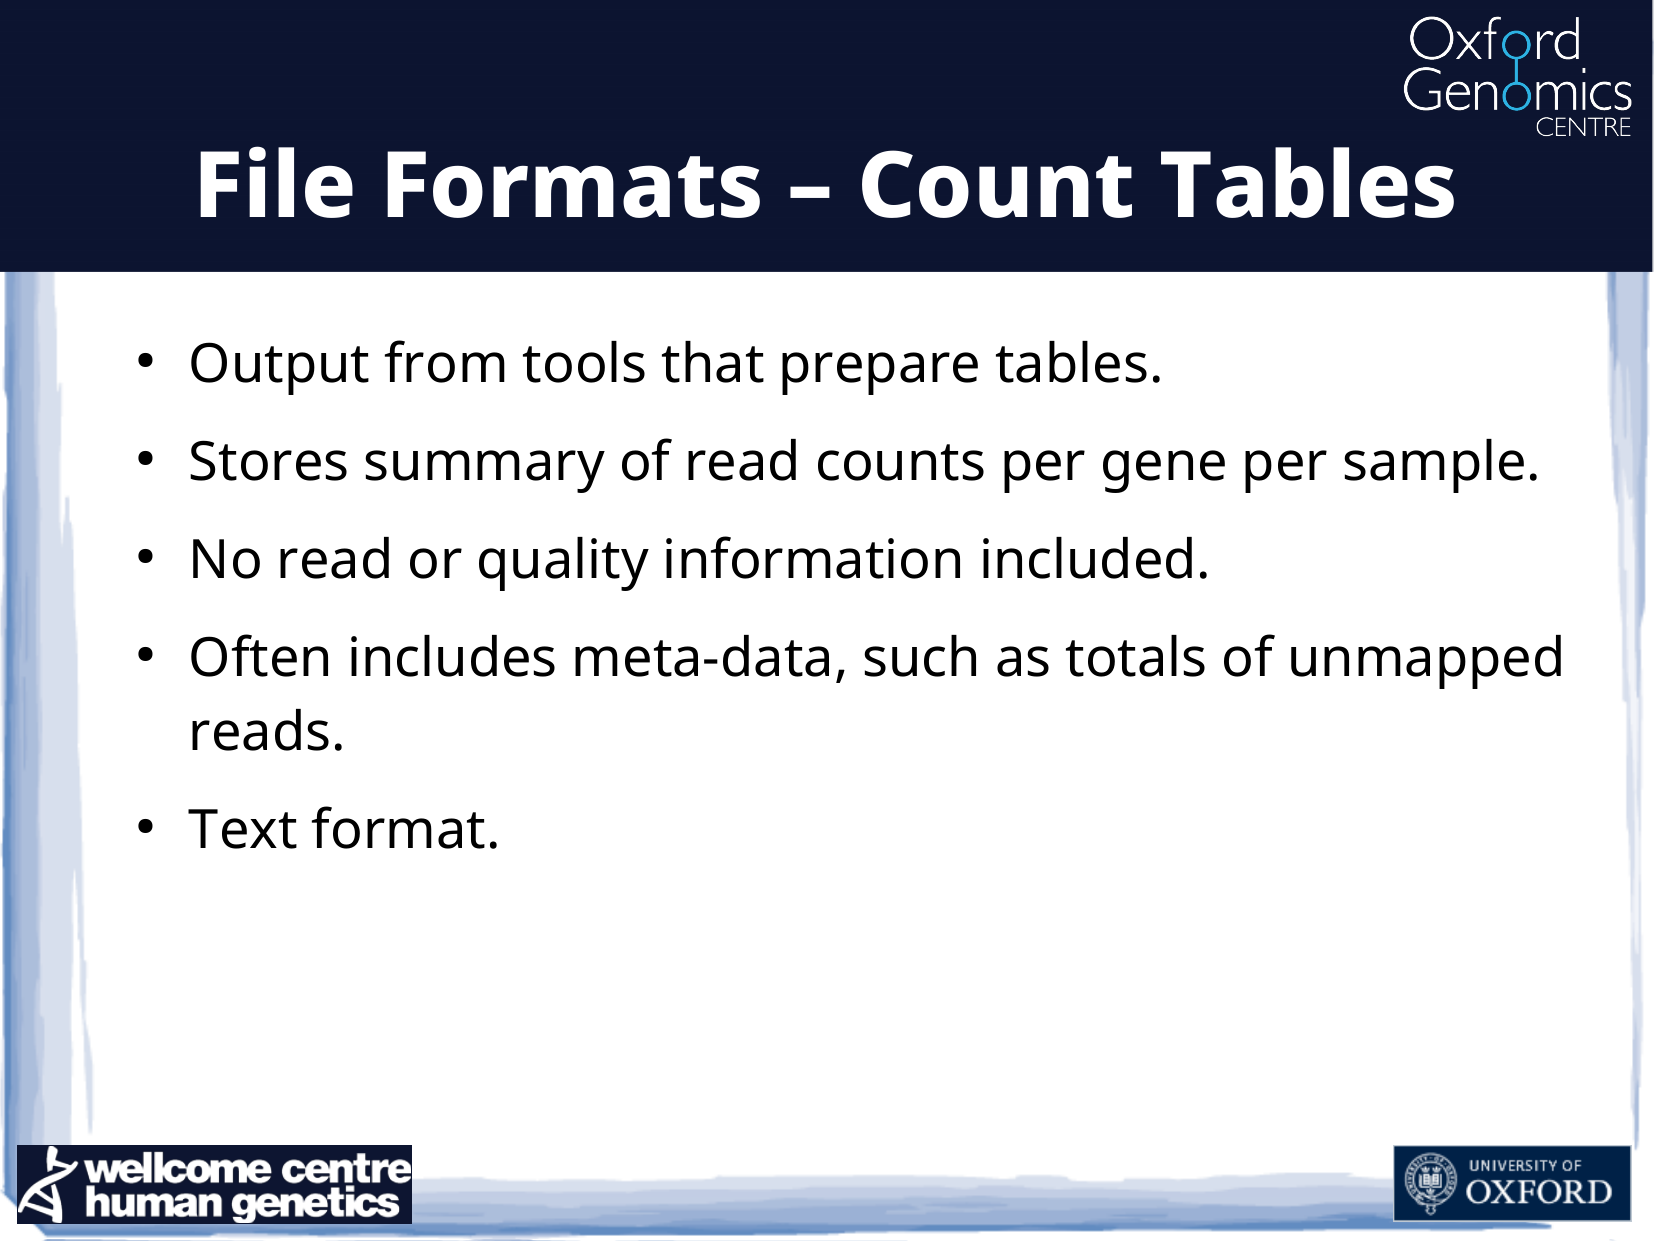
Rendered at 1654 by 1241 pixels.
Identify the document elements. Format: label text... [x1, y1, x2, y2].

title File Formats – Count Tables [82, 78, 1571, 287]
list Output from tools that prepare tables. Stores summary of read counts per gene per sample. No read or quality information included. Often includes meta-data, such as totals of unmapped reads. Text format. [118, 324, 1571, 1045]
picture [0, 0, 1654, 1241]
